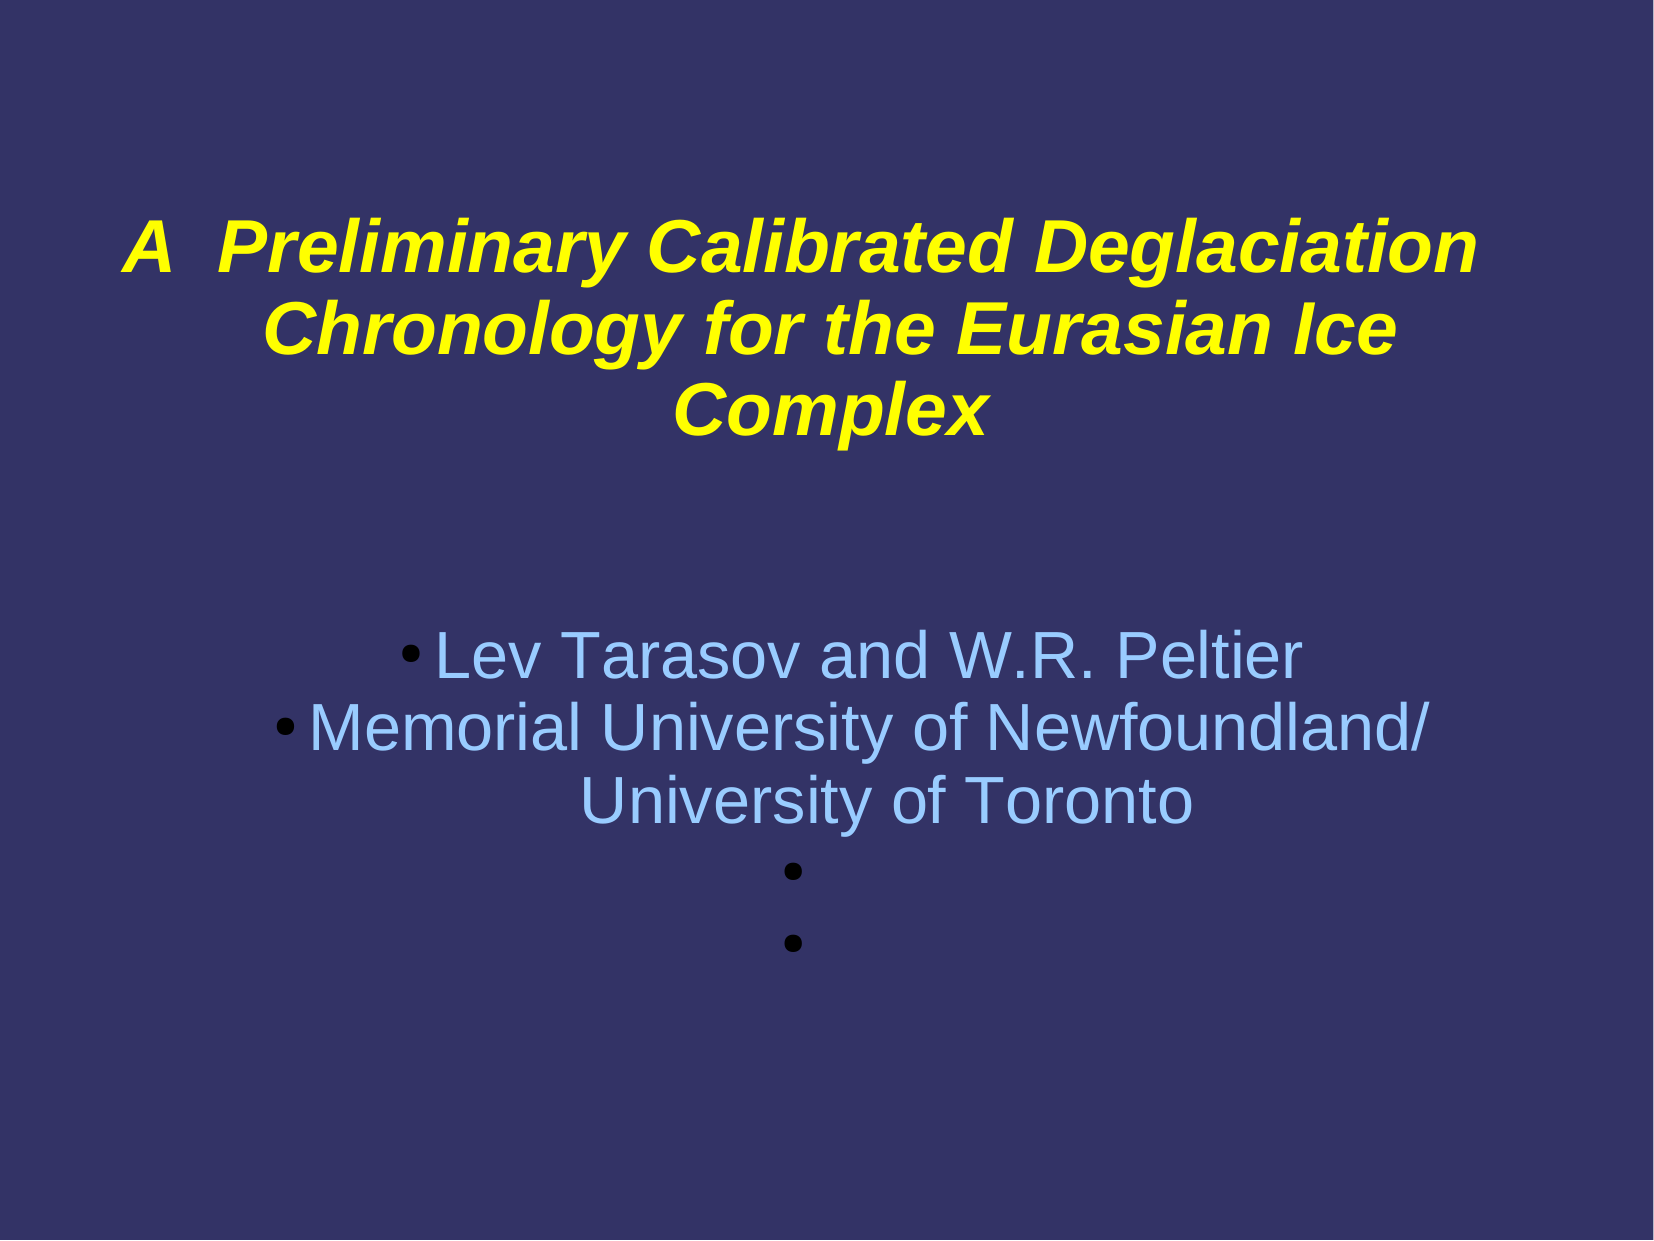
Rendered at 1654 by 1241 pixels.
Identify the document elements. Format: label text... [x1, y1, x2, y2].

subtitle Lev Tarasov and W.R. Peltier Memorial University of Newfoundland/ University of Toronto [126, 442, 1508, 1161]
title A Preliminary Calibrated Deglaciation Chronology for the Eurasian Ice Complex [95, 87, 1508, 573]
